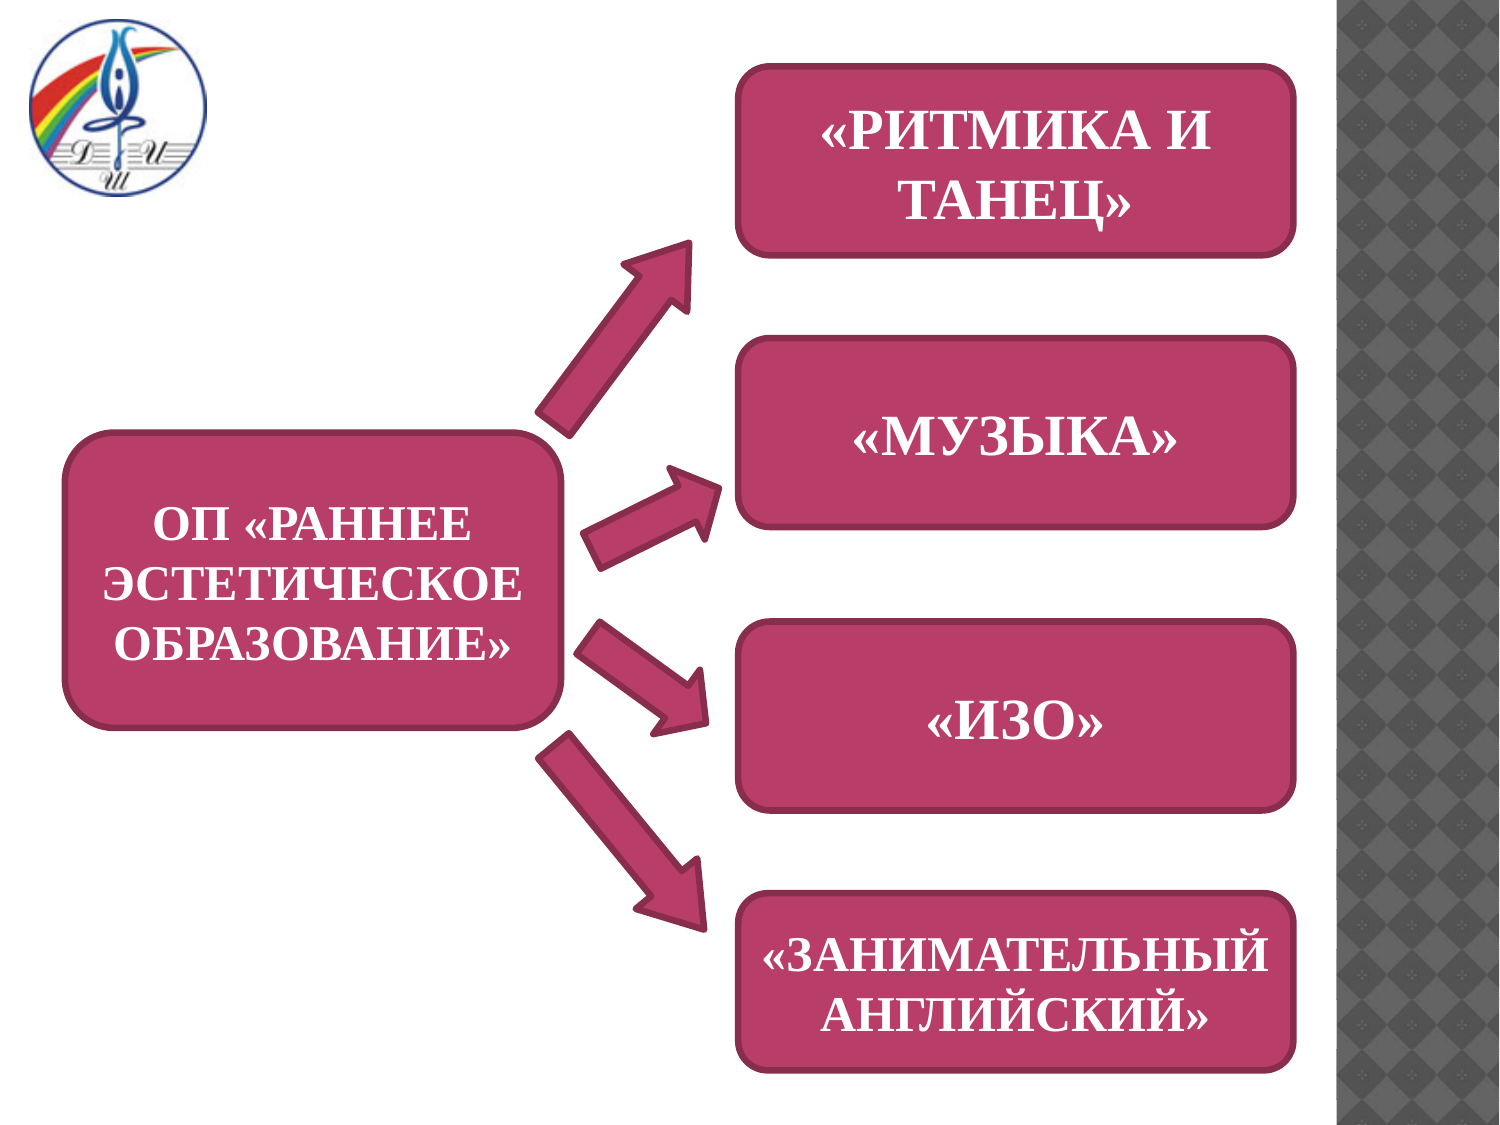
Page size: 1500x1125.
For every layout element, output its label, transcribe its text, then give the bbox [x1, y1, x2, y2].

text_box «МУЗЫКА» [738, 338, 1294, 528]
text_box ОП «РАННЕЕ ЭСТЕТИЧЕСКОЕ ОБРАЗОВАНИЕ» [64, 432, 562, 728]
picture [1336, 0, 1500, 1125]
picture [29, 19, 207, 197]
text_box «ЗАНИМАТЕЛЬНЫЙ АНГЛИЙСКИЙ» [738, 893, 1294, 1071]
text_box [537, 242, 690, 437]
text_box [576, 621, 707, 735]
text_box «РИТМИКА И ТАНЕЦ» [738, 66, 1294, 256]
text_box «ИЗО» [738, 621, 1294, 811]
text_box [538, 733, 705, 930]
text_box [583, 468, 719, 569]
